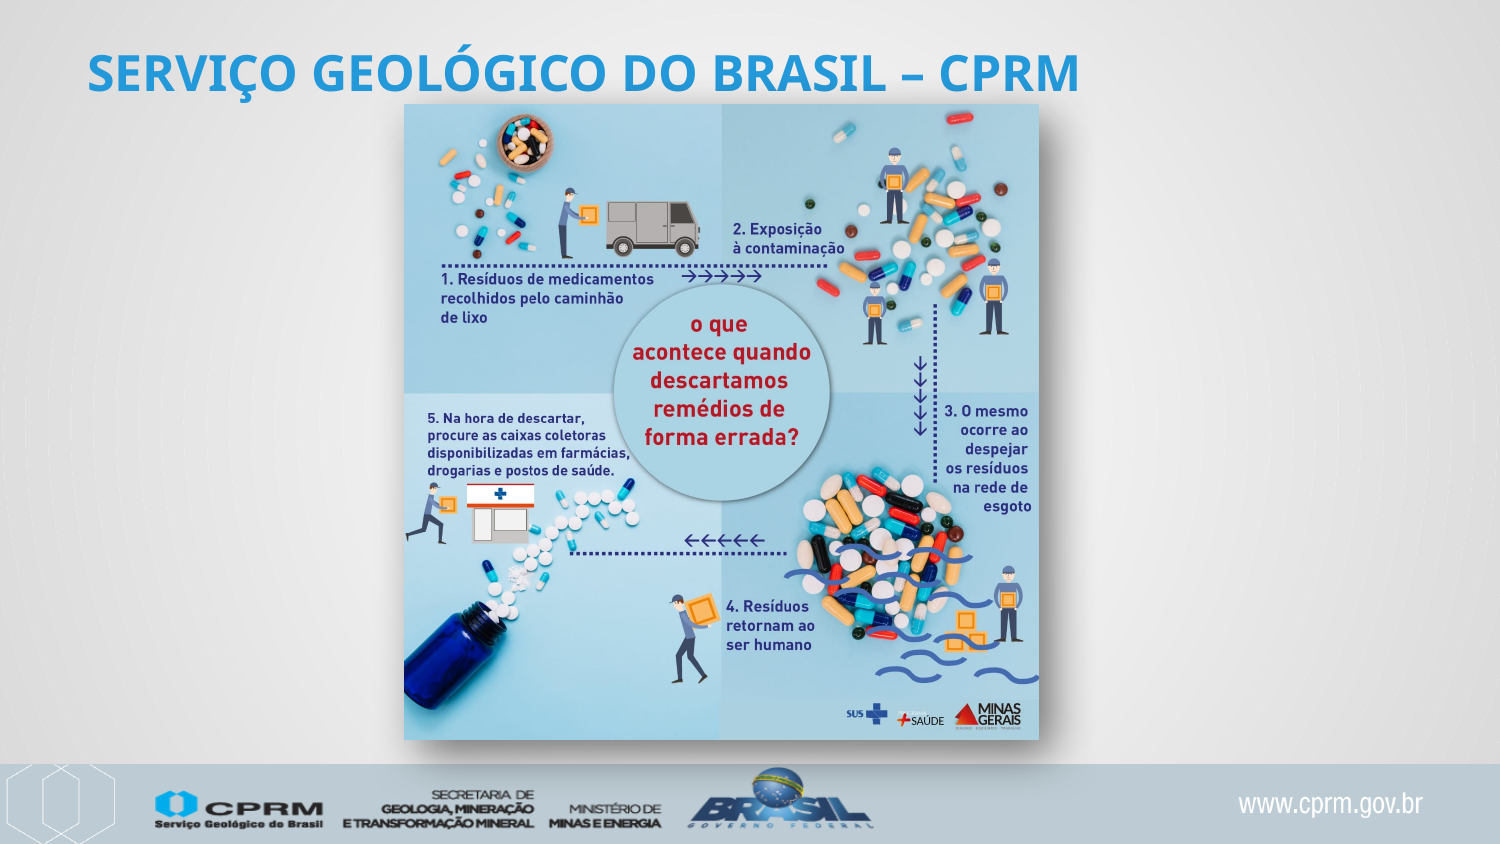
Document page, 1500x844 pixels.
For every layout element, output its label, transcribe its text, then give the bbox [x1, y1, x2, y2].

text_box SERVIÇO GEOLÓGICO DO BRASIL – CPRM [72, 34, 1097, 110]
picture [0, 757, 1500, 844]
picture [404, 104, 1039, 740]
